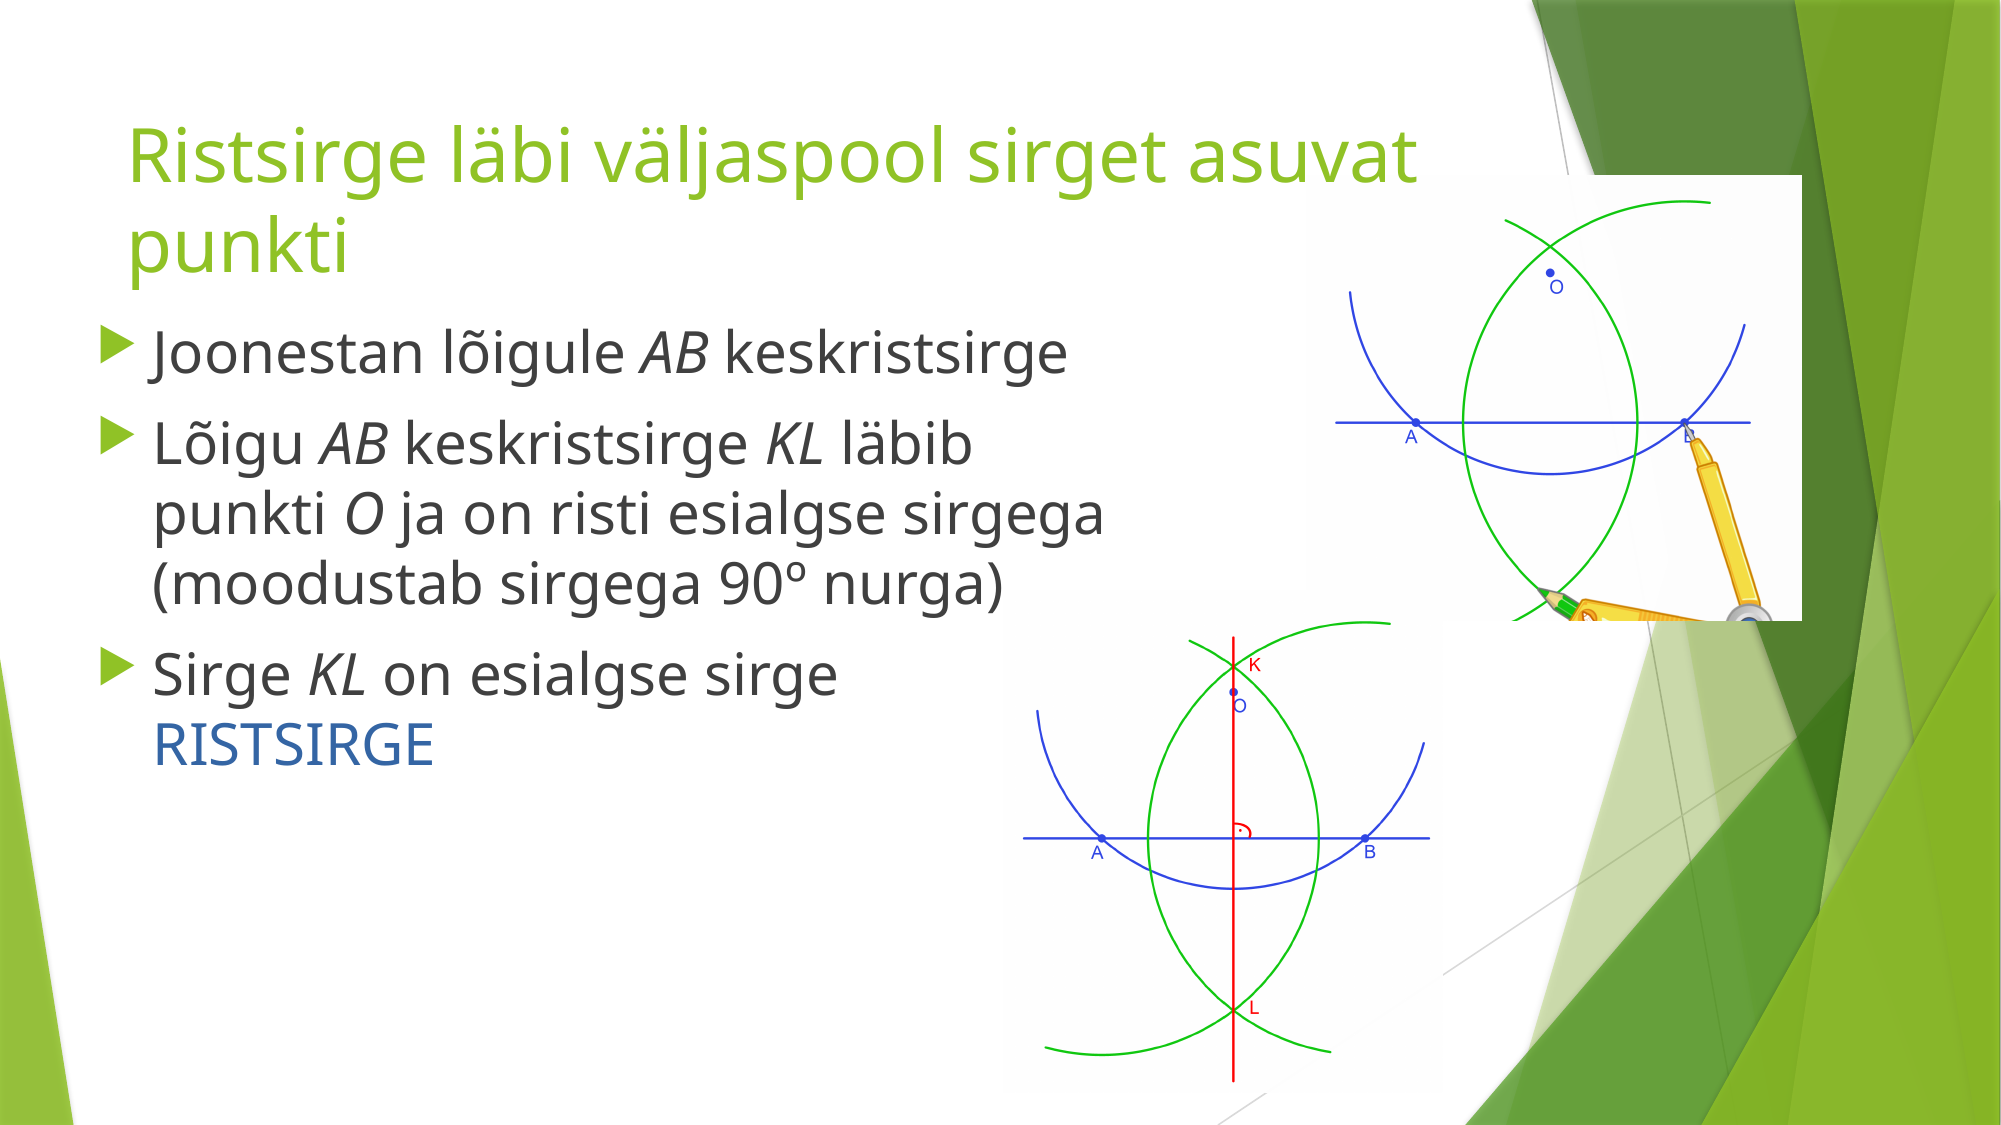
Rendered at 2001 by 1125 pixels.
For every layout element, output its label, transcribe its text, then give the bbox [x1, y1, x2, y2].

title Ristsirge läbi väljaspool sirget asuvat punkti [111, 99, 1522, 237]
picture [1152, 175, 1802, 1093]
list Joonestan lõigule AB keskristsirge Lõigu AB keskristsirge KL läbib punkti O ja on risti esialgse sirgega (moodustab sirgega 90º nurga) Sirge KL on esialgse sirge RISTSIRGE [81, 308, 1152, 1093]
